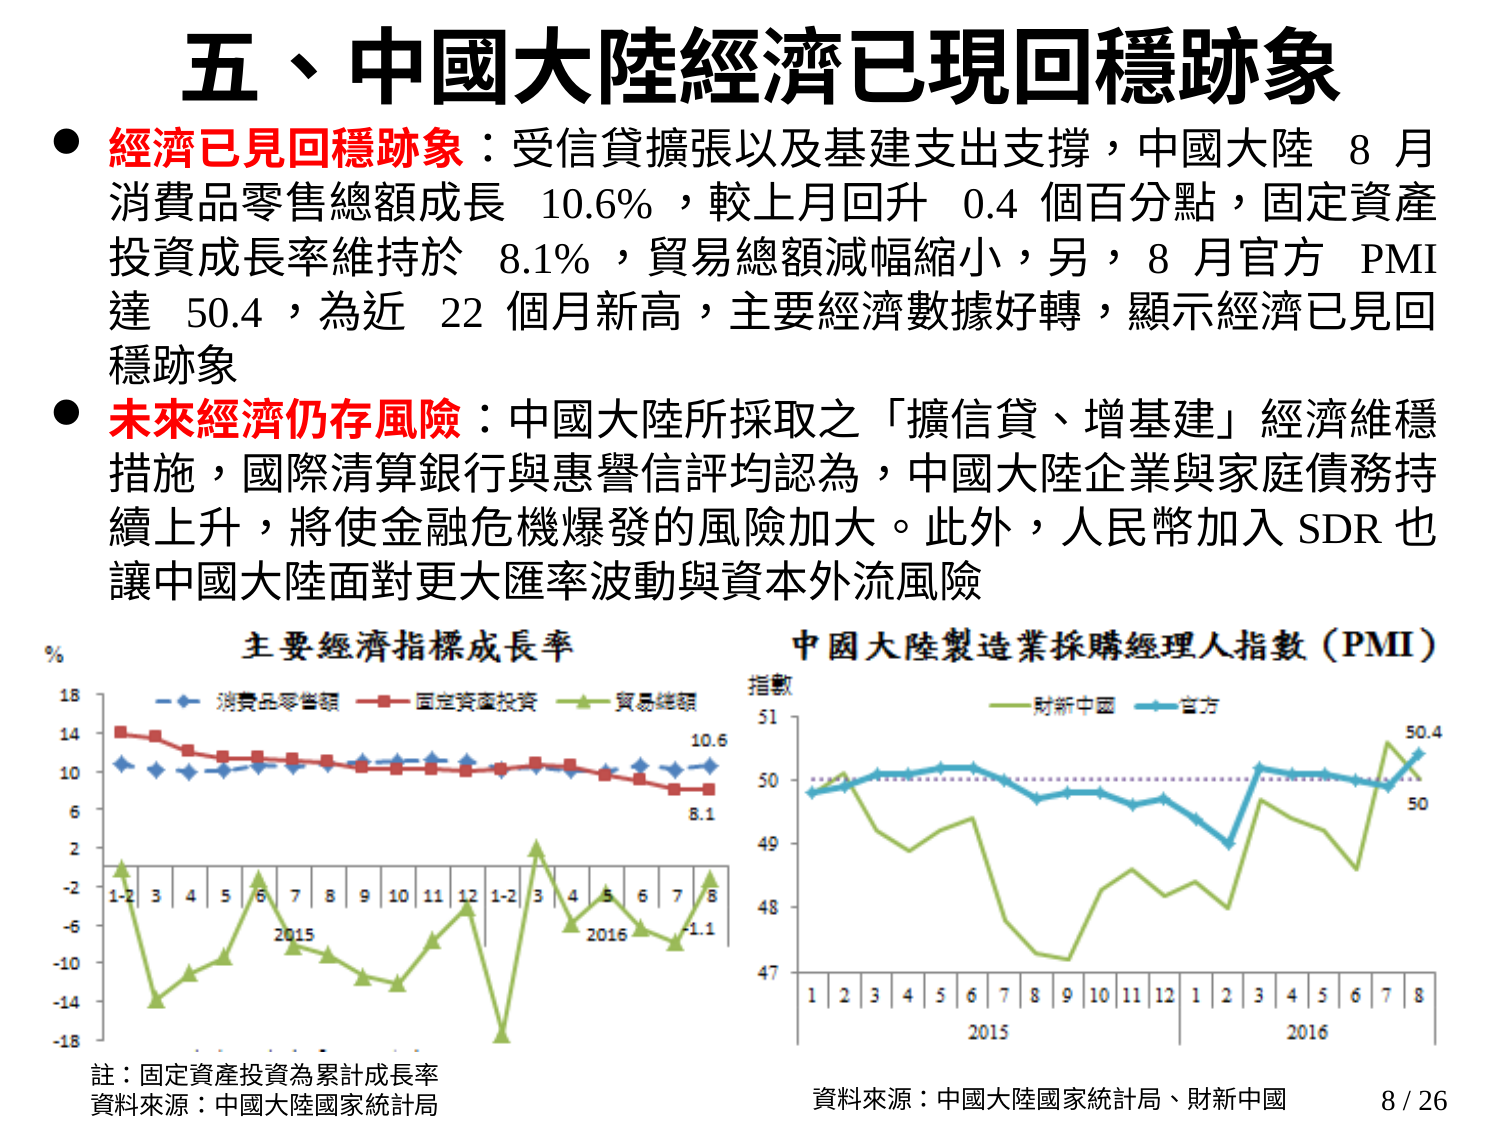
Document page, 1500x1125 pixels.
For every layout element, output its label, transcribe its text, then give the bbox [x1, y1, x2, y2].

picture [23, 624, 1451, 1052]
text_box 註：固定資產投資為累計成長率 資料來源：中國大陸國家統計局 [75, 1052, 730, 1125]
text_box 五、中國大陸經濟已現回穩跡象 [111, 7, 1412, 111]
text_box 經濟已見回穩跡象：受信貸擴張以及基建支出支撐，中國大陸 8 月消費品零售總額成長 10.6%，較上月回升 0.4 個百分點，固定資產投資成長率維持於 8.1%，貿易總額減幅縮小，另，8 月官方 PMI 達 50.4，為近 22 個月新高，主要經濟數據好轉，顯示經濟已見回穩跡象 未來經濟仍存風險：中國大陸所採取之「擴信貸、增基建」經濟維穩措施，國際清算銀行與惠譽信評均認為，中國大陸企業與家庭債務持續上升，將使金融危機爆發的風險加大。此外，人民幣加入SDR也讓中國大陸面對更大匯率波動與資本外流風險 [35, 111, 1453, 615]
text_box 資料來源：中國大陸國家統計局、財新中國 [797, 1075, 1412, 1121]
